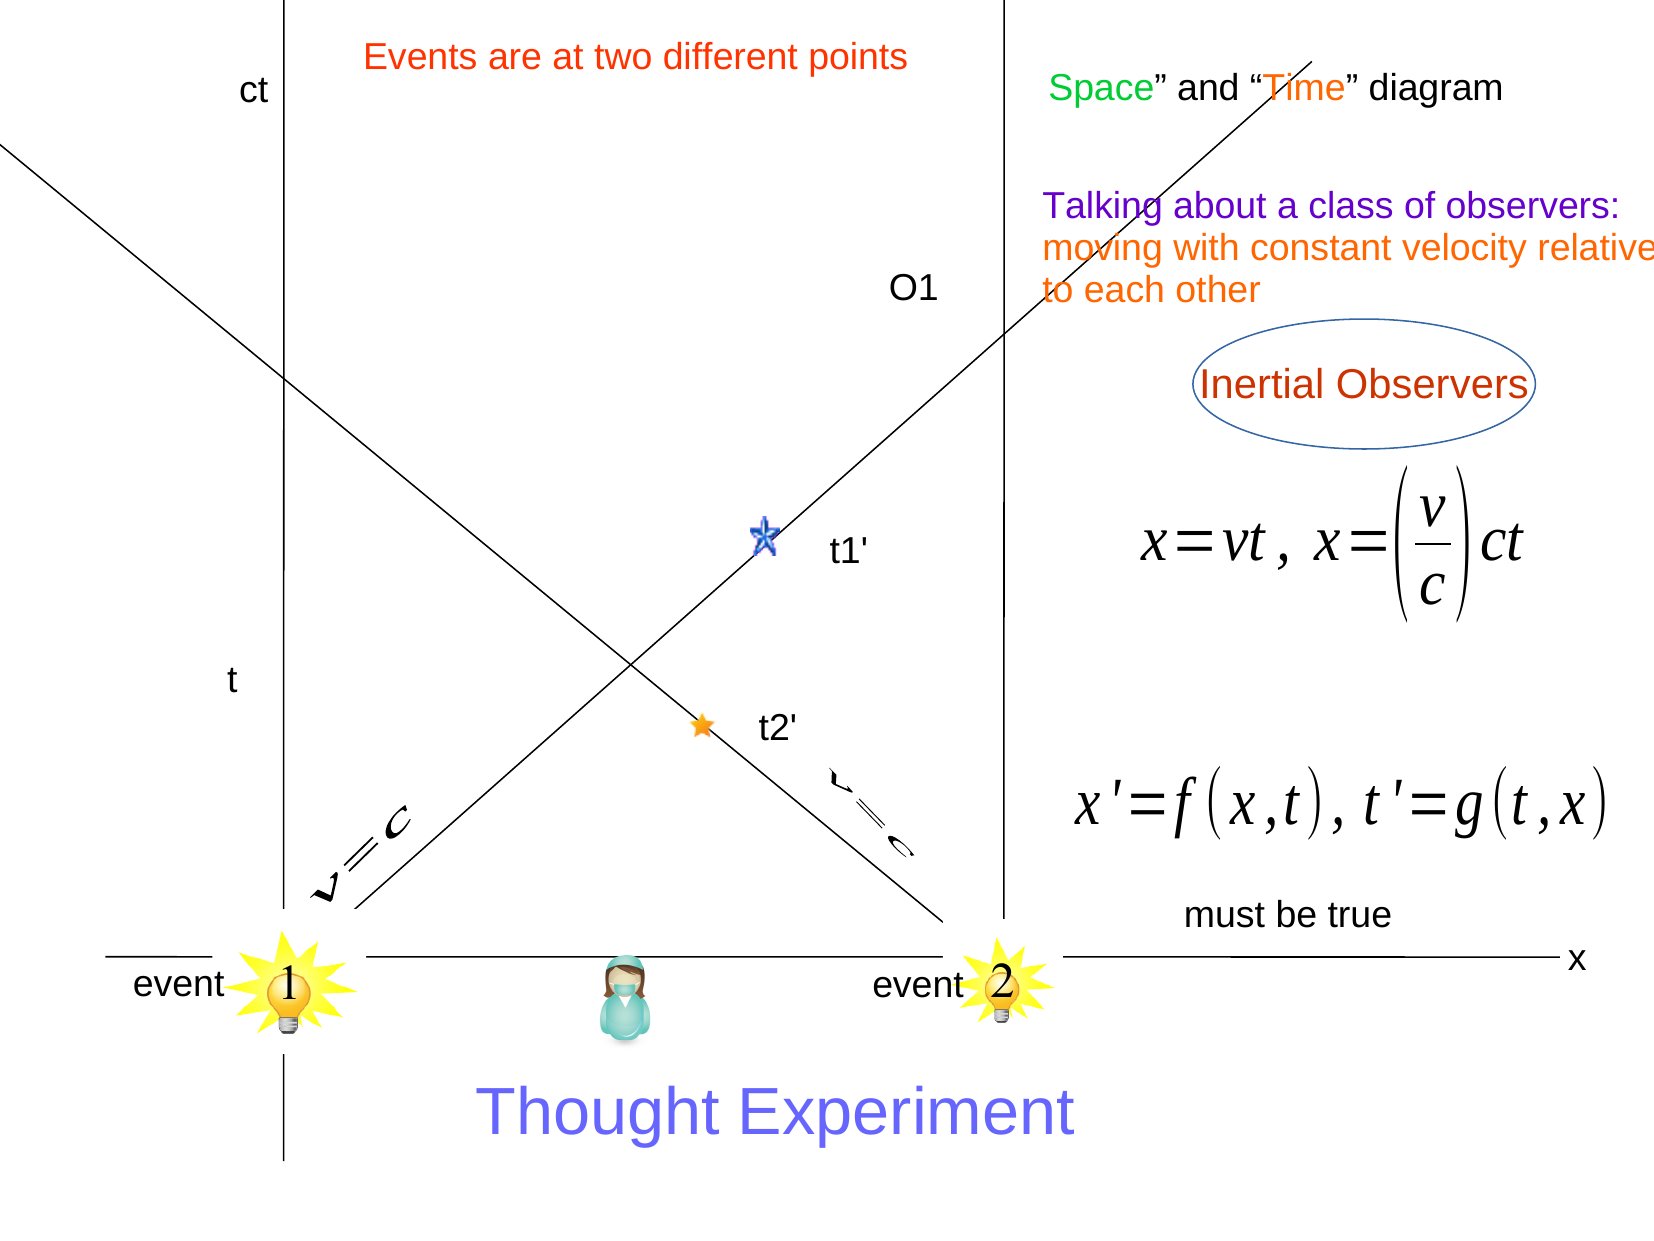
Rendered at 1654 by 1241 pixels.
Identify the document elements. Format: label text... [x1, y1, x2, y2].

text_box must be true [1169, 885, 1408, 946]
text_box t [212, 649, 253, 707]
text_box 2 [942, 919, 1063, 1040]
chart [1128, 460, 1536, 626]
chart [1062, 763, 1619, 845]
text_box 1 [212, 909, 367, 1054]
chart [803, 732, 962, 898]
text_box event [118, 954, 253, 1013]
picture [688, 711, 717, 739]
picture [590, 944, 662, 1051]
text_box Talking about a class of observers: moving with constant velocity relative to each other [1027, 177, 1654, 322]
text_box Inertial Observers [1192, 319, 1536, 449]
chart [259, 732, 459, 909]
text_box O1 [873, 259, 954, 320]
text_box x [1553, 927, 1602, 984]
text_box Events are at two different points [348, 28, 923, 89]
text_box ct [224, 59, 284, 116]
text_box t1' [814, 519, 951, 577]
text_box t2' [743, 696, 805, 754]
text_box Space” and “Time” diagram [1033, 59, 1536, 117]
text_box Thought Experiment [460, 1062, 983, 1153]
text_box 2 [993, 967, 1007, 994]
text_box event [857, 956, 993, 1014]
picture [750, 516, 780, 556]
